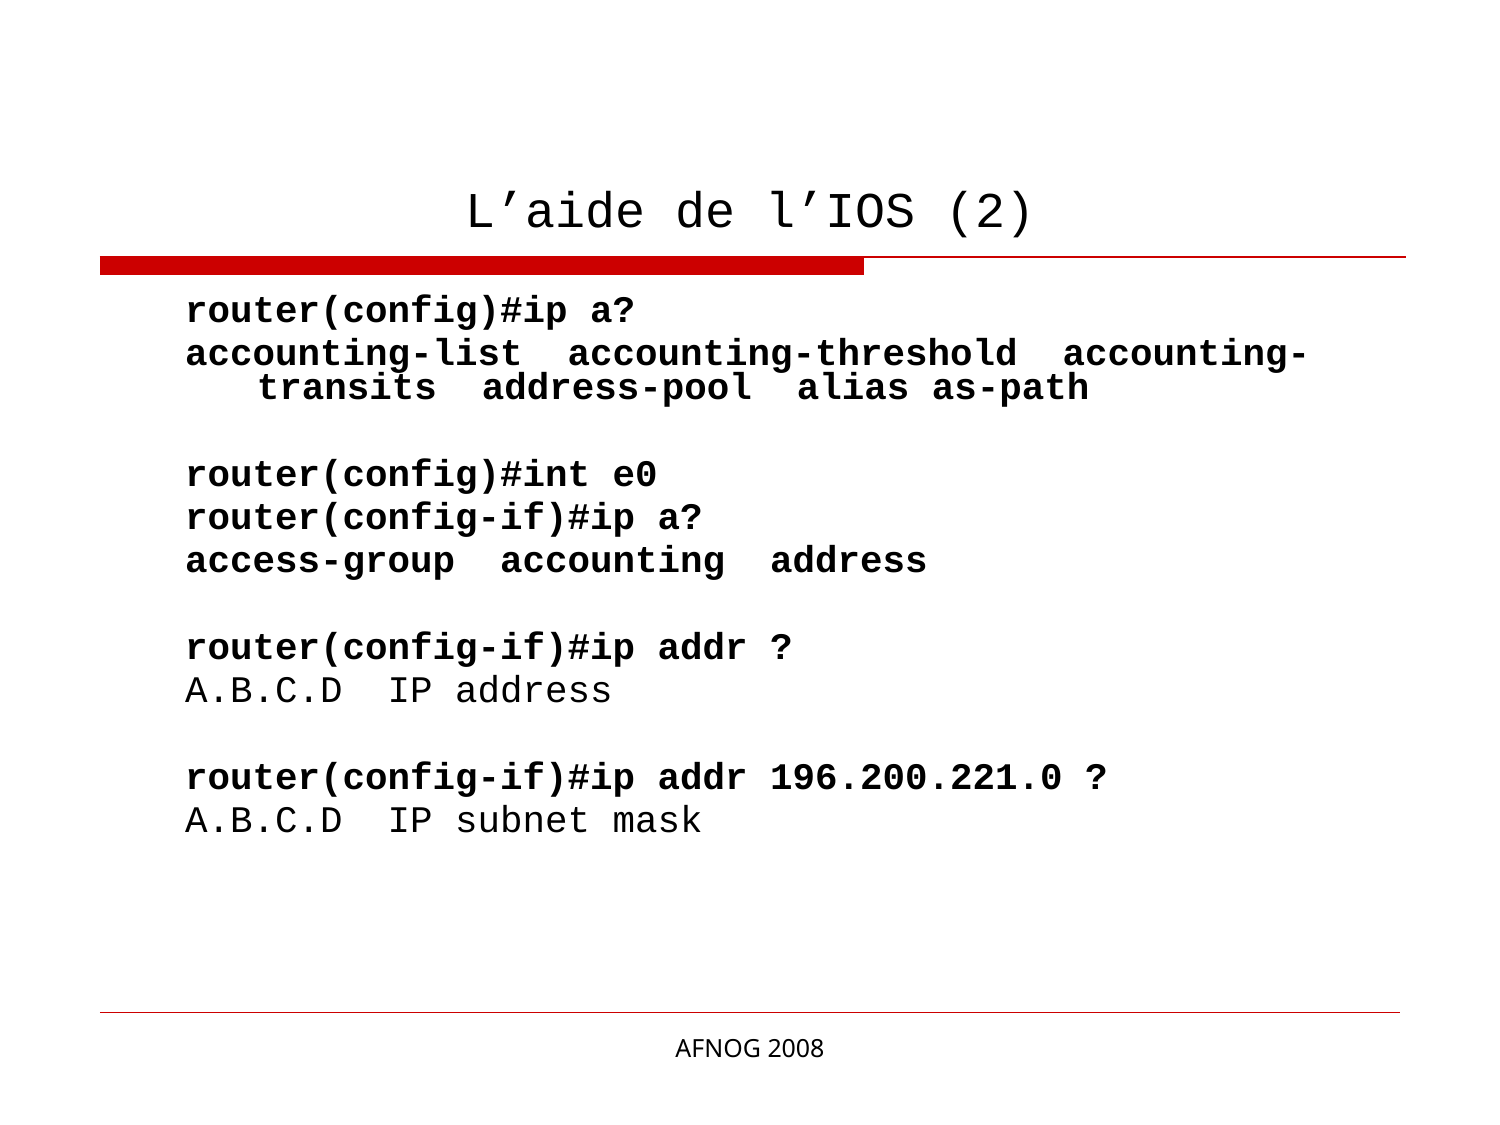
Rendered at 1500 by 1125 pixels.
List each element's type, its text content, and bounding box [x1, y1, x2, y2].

text_box AFNOG 2008 [512, 1024, 988, 1103]
list router(config)#ip a? accounting-list accounting-threshold accounting-transits address-pool alias as-path router(config)#int e0 router(config-if)#ip a? access-group accounting address router(config-if)#ip addr ? A.B.C.D IP address router(config-if)#ip addr 196.200.221.0 ? A.B.C.D IP subnet mask [92, 287, 1406, 988]
title L’aide de l’IOS (2) [94, 49, 1407, 250]
